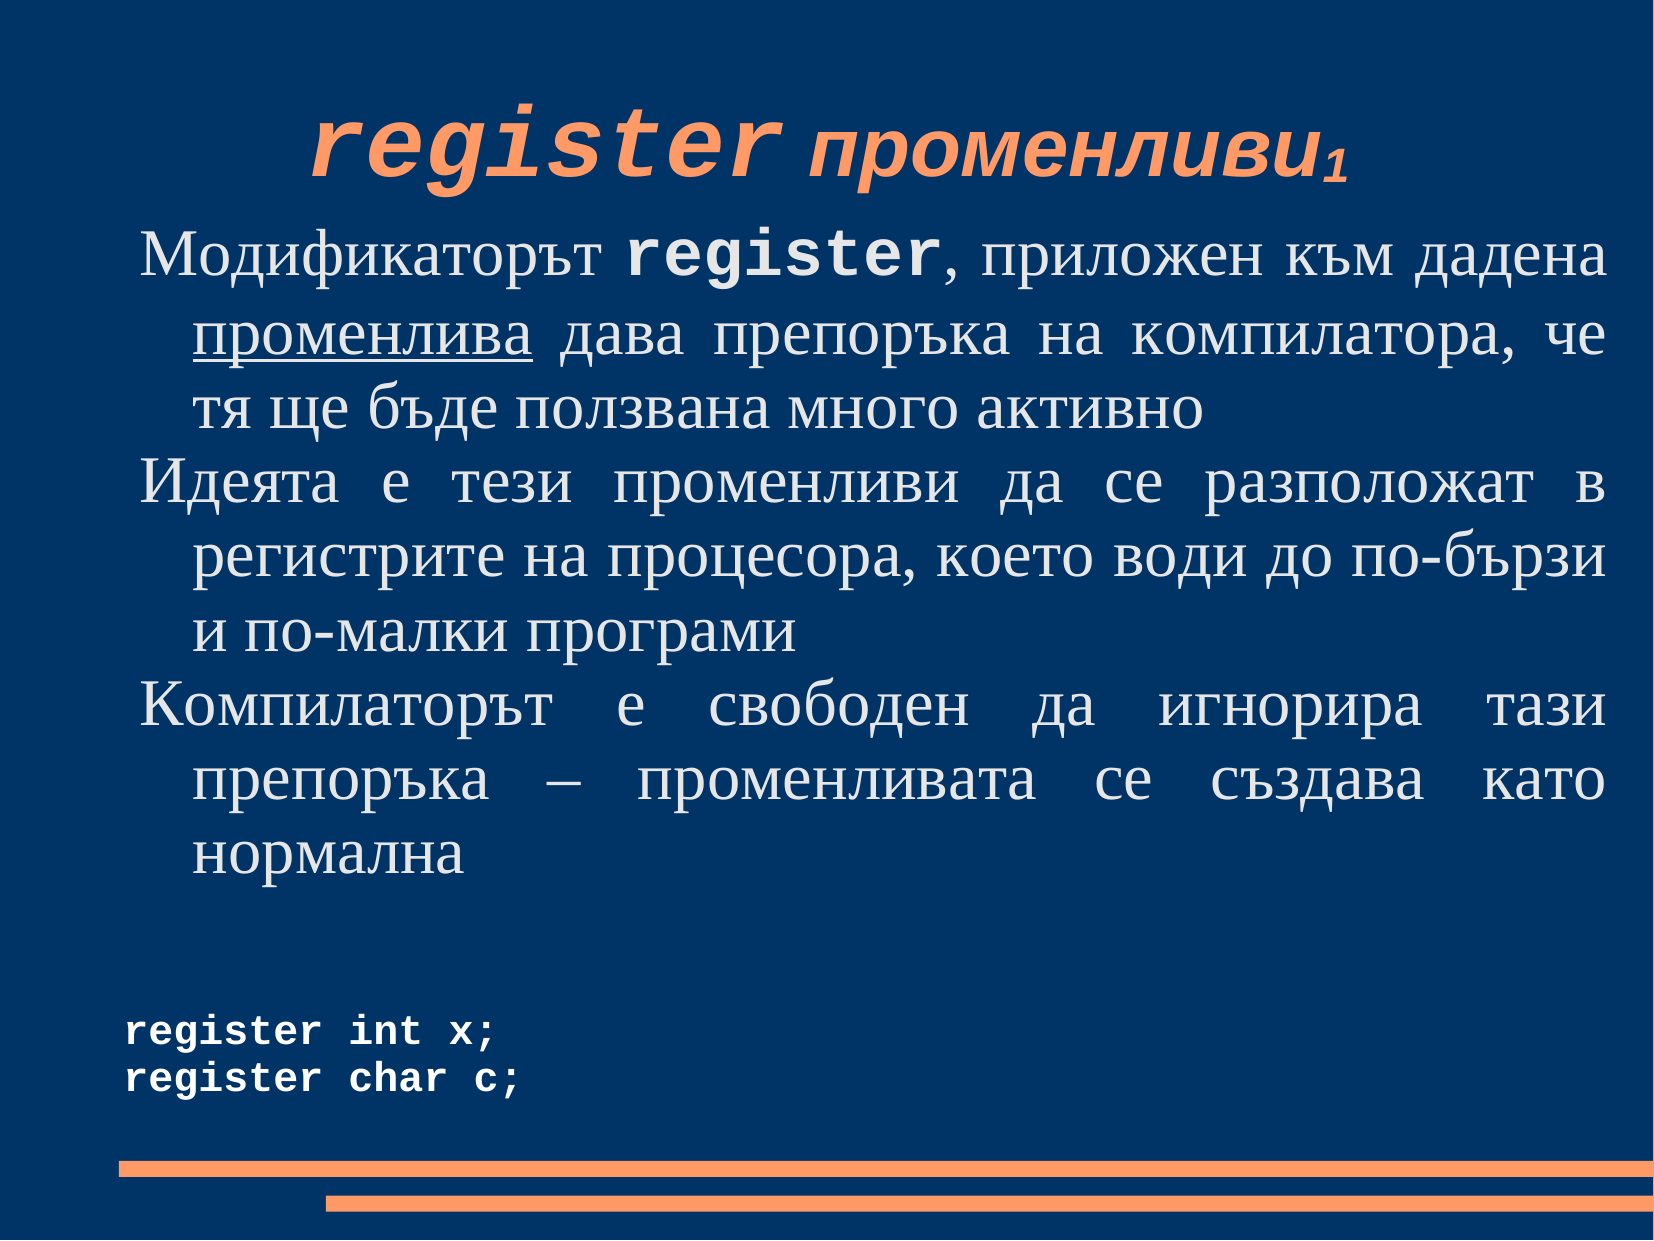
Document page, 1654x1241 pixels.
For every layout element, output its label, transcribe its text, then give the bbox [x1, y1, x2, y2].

text_box register int x; register char c; [108, 1002, 1642, 1150]
title register променливи1 [121, 46, 1534, 215]
list Модификаторът register, приложен към дадена променлива дава препоръка на компилатора, че тя ще бъде ползвана много активно Идеята е тези променливи да се разположат в регистрите на процесора, което води до по-бързи и по-малки програми Компилаторът е свободен да игнорира тази препоръка – променливата се създава като нормална [121, 215, 1610, 962]
